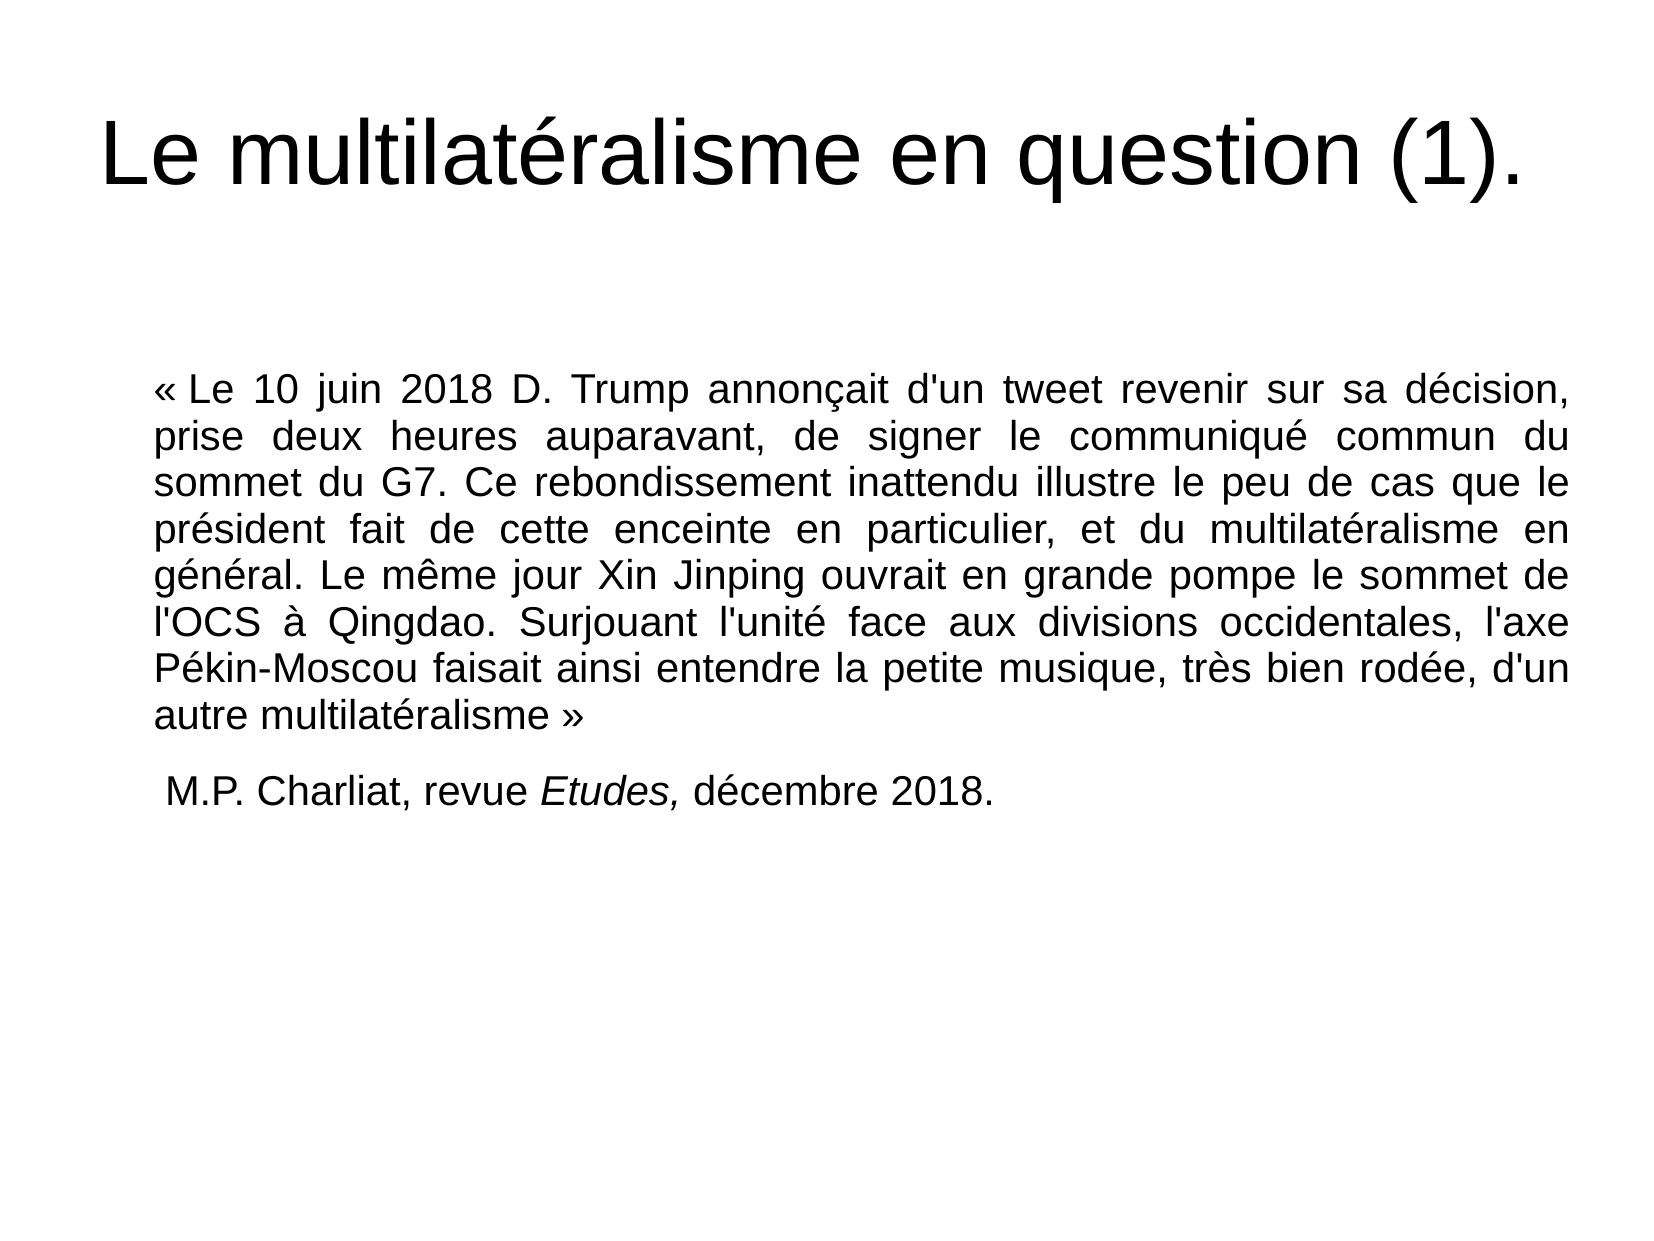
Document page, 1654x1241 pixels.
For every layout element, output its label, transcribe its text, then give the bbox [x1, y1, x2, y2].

list « Le 10 juin 2018 D. Trump annonçait d'un tweet revenir sur sa décision, prise deux heures auparavant, de signer le communiqué commun du sommet du G7. Ce rebondissement inattendu illustre le peu de cas que le président fait de cette enceinte en particulier, et du multilatéralisme en général. Le même jour Xin Jinping ouvrait en grande pompe le sommet de l'OCS à Qingdao. Surjouant l'unité face aux divisions occidentales, l'axe Pékin-Moscou faisait ainsi entendre la petite musique, très bien rodée, d'un autre multilatéralisme » M.P. Charliat, revue Etudes, décembre 2018. [82, 290, 1571, 1109]
title Le multilatéralisme en question (1). [82, 49, 1571, 257]
